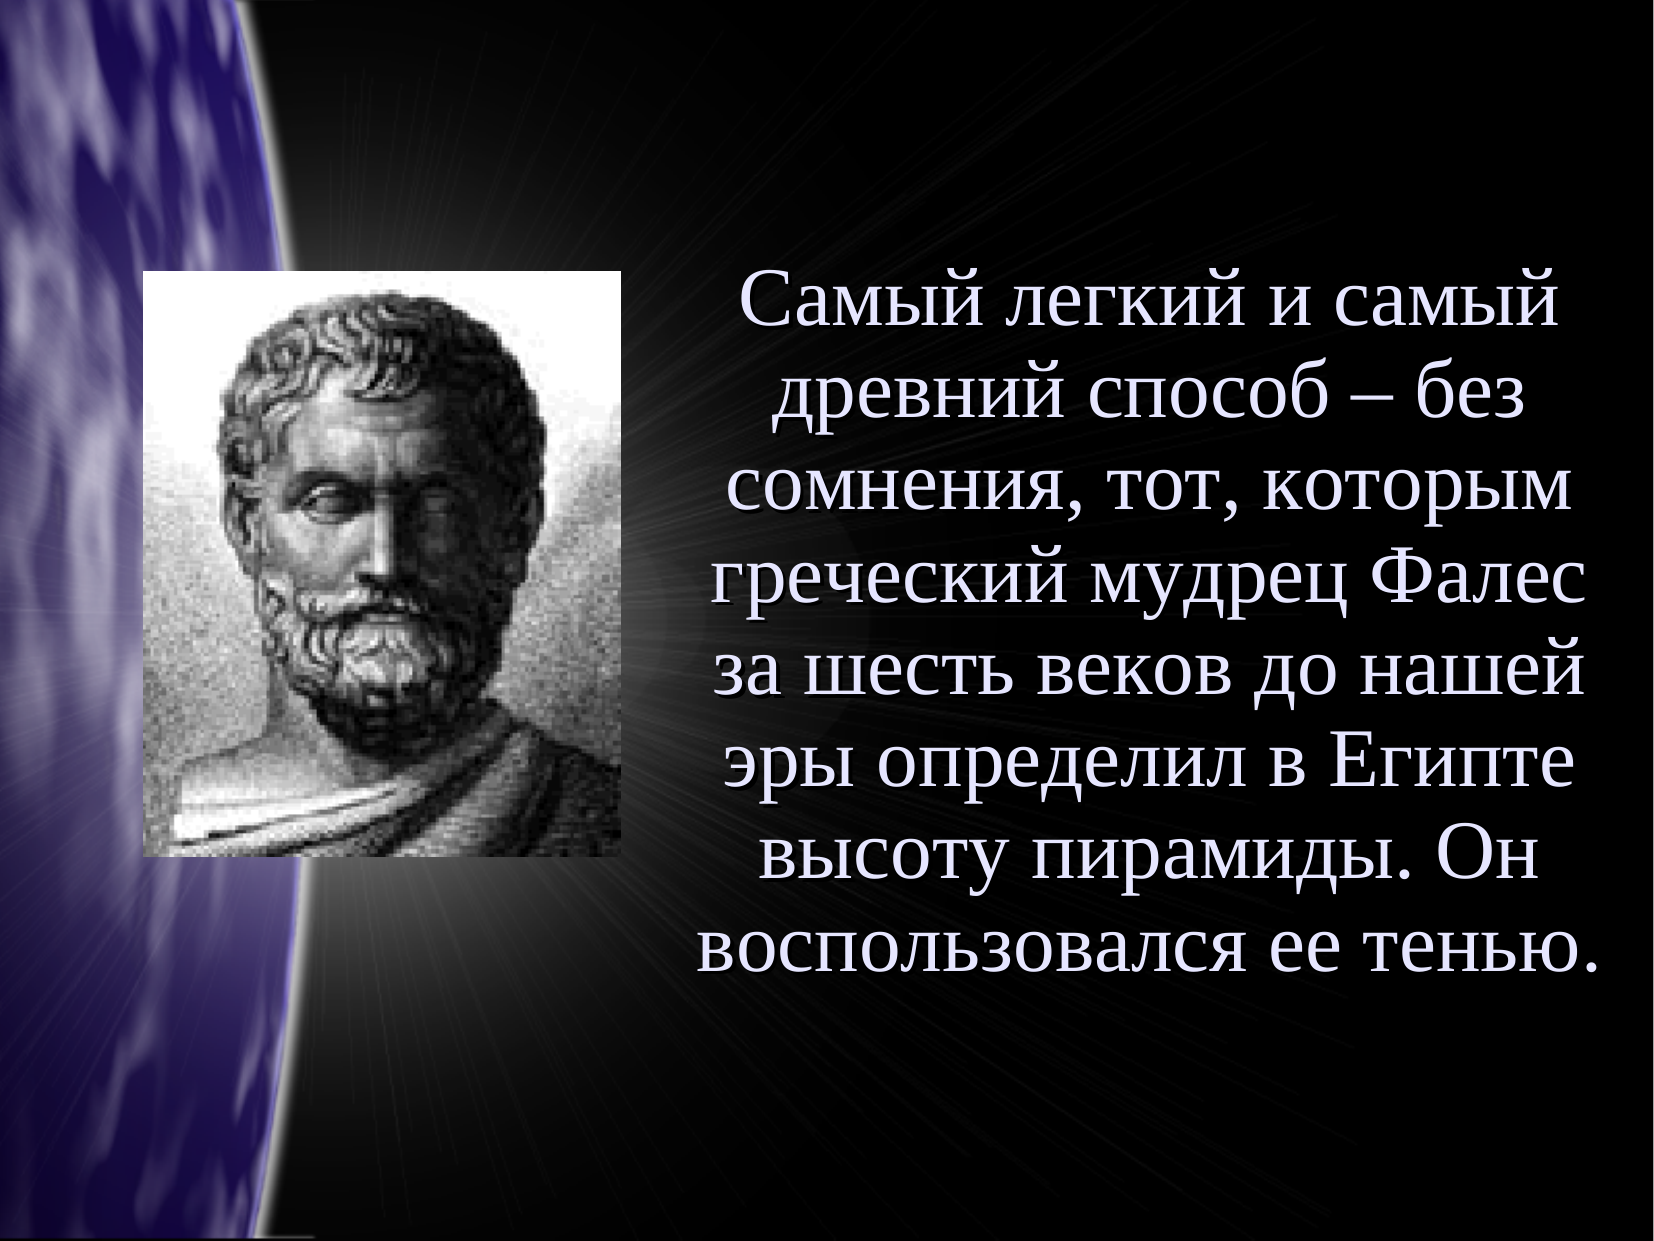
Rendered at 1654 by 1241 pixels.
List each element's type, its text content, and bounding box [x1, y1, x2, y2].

picture [0, 0, 1654, 1241]
list [147, 354, 1529, 1136]
title Самый легкий и самый древний способ – без сомнения, тот, которым греческий мудрец Фалес за шесть веков до нашей эры определил в Египте высоту пирамиды. Он воспользовался ее тенью. [679, 29, 1621, 1211]
